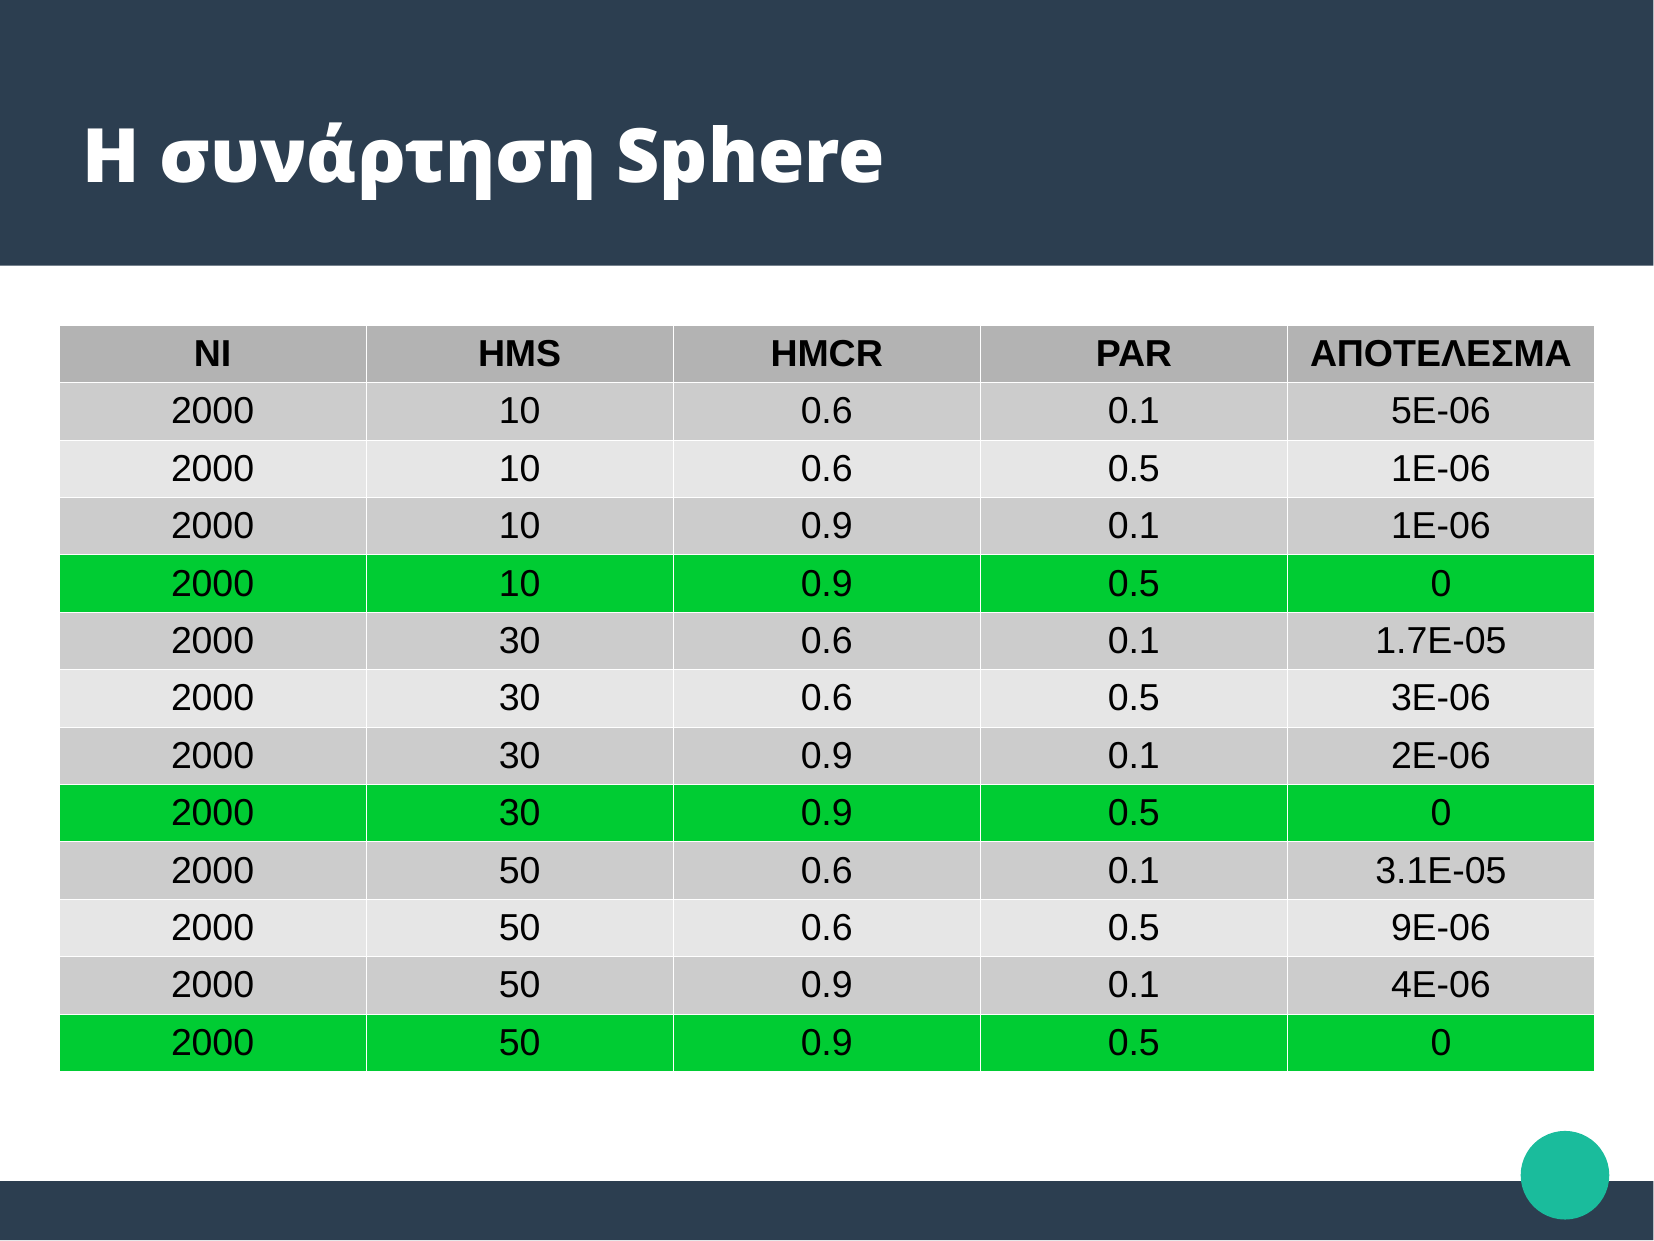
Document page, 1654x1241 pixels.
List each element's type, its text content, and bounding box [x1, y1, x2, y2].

table_cell 10 [367, 555, 673, 612]
table_cell 30 [367, 728, 673, 784]
table_cell 2000 [60, 785, 366, 841]
table_cell 30 [367, 613, 673, 669]
table_cell 0 [1288, 785, 1594, 841]
table_cell 0.1 [981, 842, 1287, 899]
table_cell 2E-06 [1288, 728, 1594, 784]
table_cell 0.1 [981, 383, 1287, 440]
table_cell 50 [367, 957, 673, 1014]
table_cell 2000 [60, 957, 366, 1014]
table_cell 0.6 [674, 842, 980, 899]
table_cell 3.1E-05 [1288, 842, 1594, 899]
table_cell 1E-06 [1288, 441, 1594, 497]
table_header NI [60, 326, 366, 382]
table_cell 2000 [60, 1015, 366, 1071]
table_cell 2000 [60, 555, 366, 612]
table_cell 2000 [60, 383, 366, 440]
table_cell 2000 [60, 670, 366, 727]
table_cell 2000 [60, 498, 366, 554]
table_cell 0.5 [981, 785, 1287, 841]
table_cell 0.6 [674, 441, 980, 497]
table_cell 0 [1288, 1015, 1594, 1071]
table_header HMCR [674, 326, 980, 382]
table_cell 30 [367, 785, 673, 841]
table_header ΑΠΟΤΕΛΕΣΜΑ [1288, 326, 1594, 382]
table_cell 0.5 [981, 900, 1287, 956]
table_cell 0.9 [674, 1015, 980, 1071]
table_cell 0.1 [981, 613, 1287, 669]
table_cell 3E-06 [1288, 670, 1594, 727]
table_cell 1E-06 [1288, 498, 1594, 554]
table_cell 0.6 [674, 670, 980, 727]
table_cell 9E-06 [1288, 900, 1594, 956]
table_cell 0.5 [981, 441, 1287, 497]
table_cell 5E-06 [1288, 383, 1594, 440]
table_cell 0.9 [674, 555, 980, 612]
table_cell 2000 [60, 613, 366, 669]
table_cell 0.9 [674, 957, 980, 1014]
table_cell 0.6 [674, 900, 980, 956]
table_cell 0.5 [981, 555, 1287, 612]
table_cell 0.1 [981, 957, 1287, 1014]
table_cell 50 [367, 1015, 673, 1071]
table_cell 0.6 [674, 383, 980, 440]
table_cell 50 [367, 900, 673, 956]
table_cell 2000 [60, 441, 366, 497]
table_cell 0.9 [674, 498, 980, 554]
table_cell 10 [367, 383, 673, 440]
table_cell 0.6 [674, 613, 980, 669]
title Η συνάρτηση Sphere [82, 94, 1264, 213]
table_header PAR [981, 326, 1287, 382]
table_cell 2000 [60, 728, 366, 784]
table_cell 0.9 [674, 785, 980, 841]
table_cell 50 [367, 842, 673, 899]
table_cell 0.9 [674, 728, 980, 784]
table_cell 1.7E-05 [1288, 613, 1594, 669]
table_cell 2000 [60, 842, 366, 899]
table_cell 4E-06 [1288, 957, 1594, 1014]
table_cell 10 [367, 498, 673, 554]
table_header HMS [367, 326, 673, 382]
table_cell 0 [1288, 555, 1594, 612]
table_cell 10 [367, 441, 673, 497]
table_cell 0.1 [981, 498, 1287, 554]
table_cell 0.5 [981, 670, 1287, 727]
table_cell 0.5 [981, 1015, 1287, 1071]
table_cell 2000 [60, 900, 366, 956]
table_cell 0.1 [981, 728, 1287, 784]
table_cell 30 [367, 670, 673, 727]
